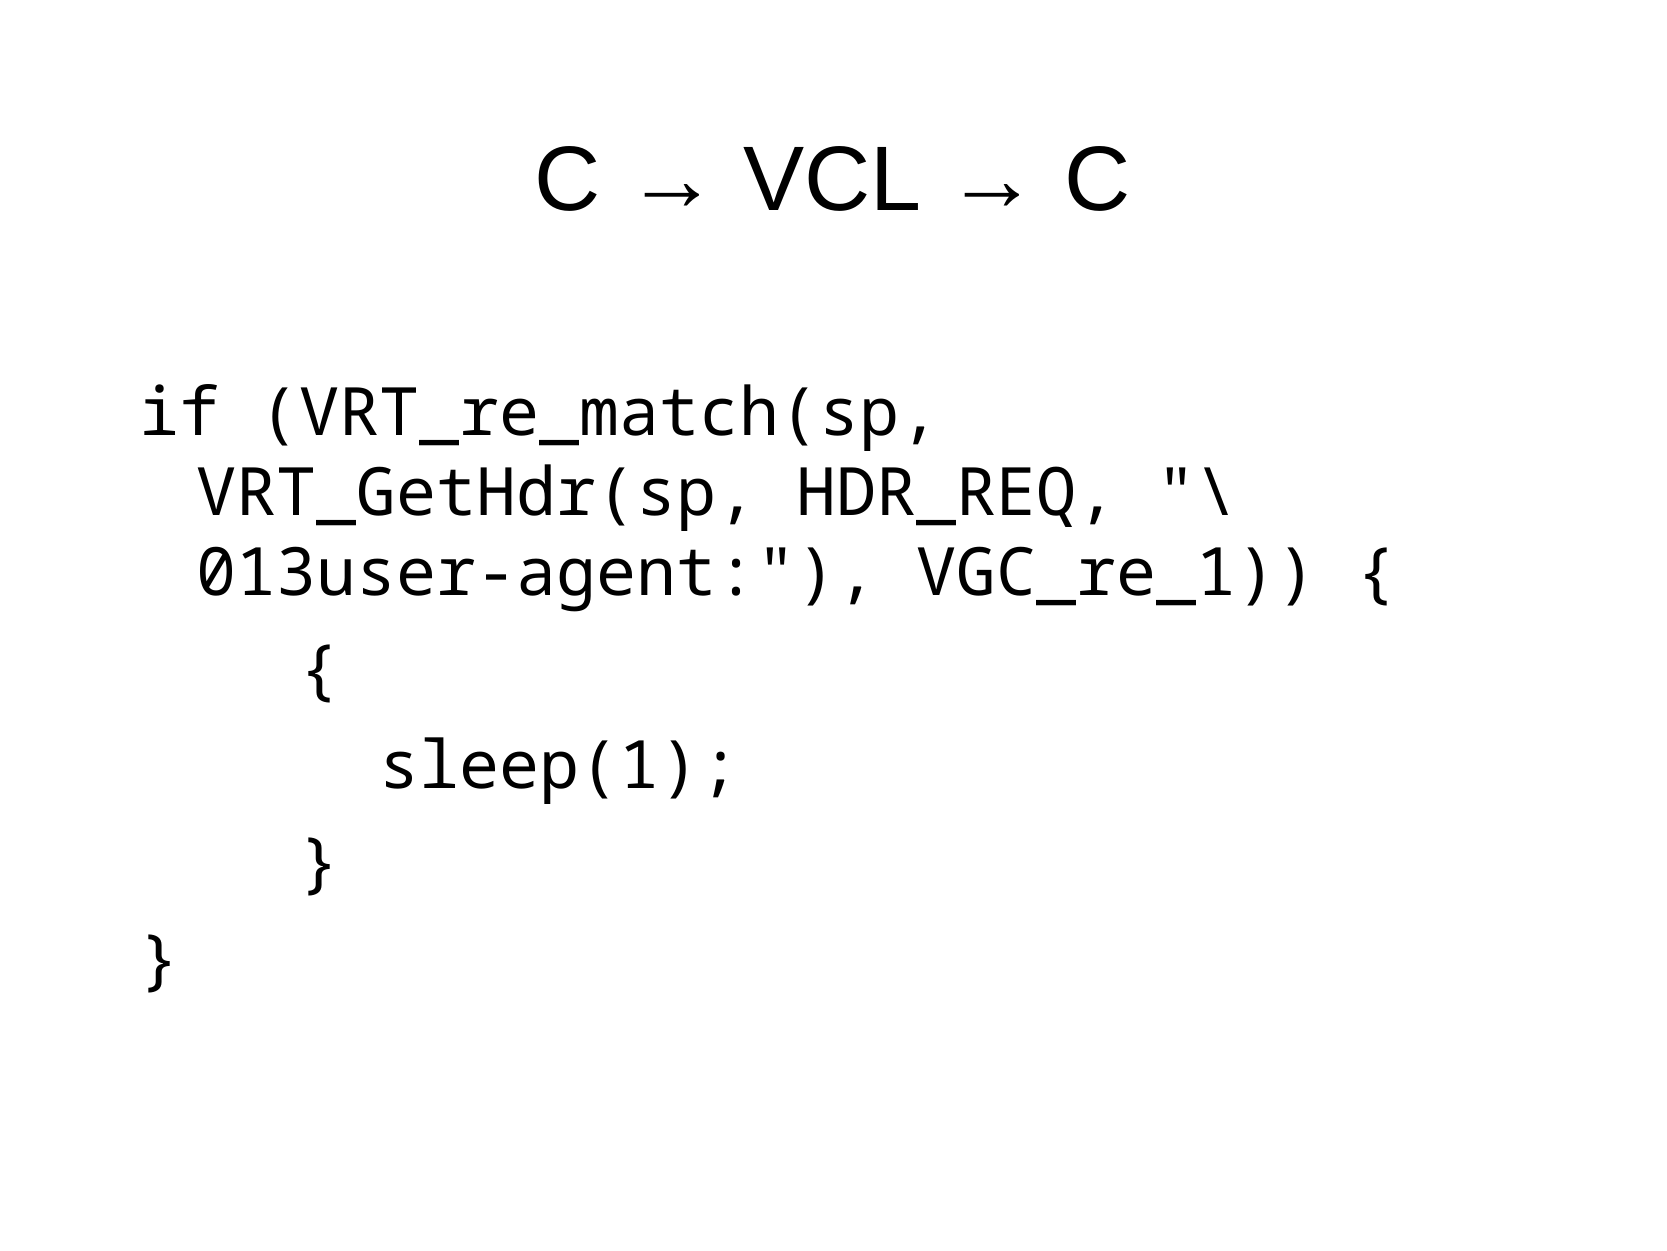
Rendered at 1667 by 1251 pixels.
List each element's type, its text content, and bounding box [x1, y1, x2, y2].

title C → VCL → C [124, 110, 1541, 319]
list if (VRT_re_match(sp, VRT_GetHdr(sp, HDR_REQ, "\013user-agent:"), VGC_re_1)) { { sleep(1); } } [124, 360, 1541, 1086]
